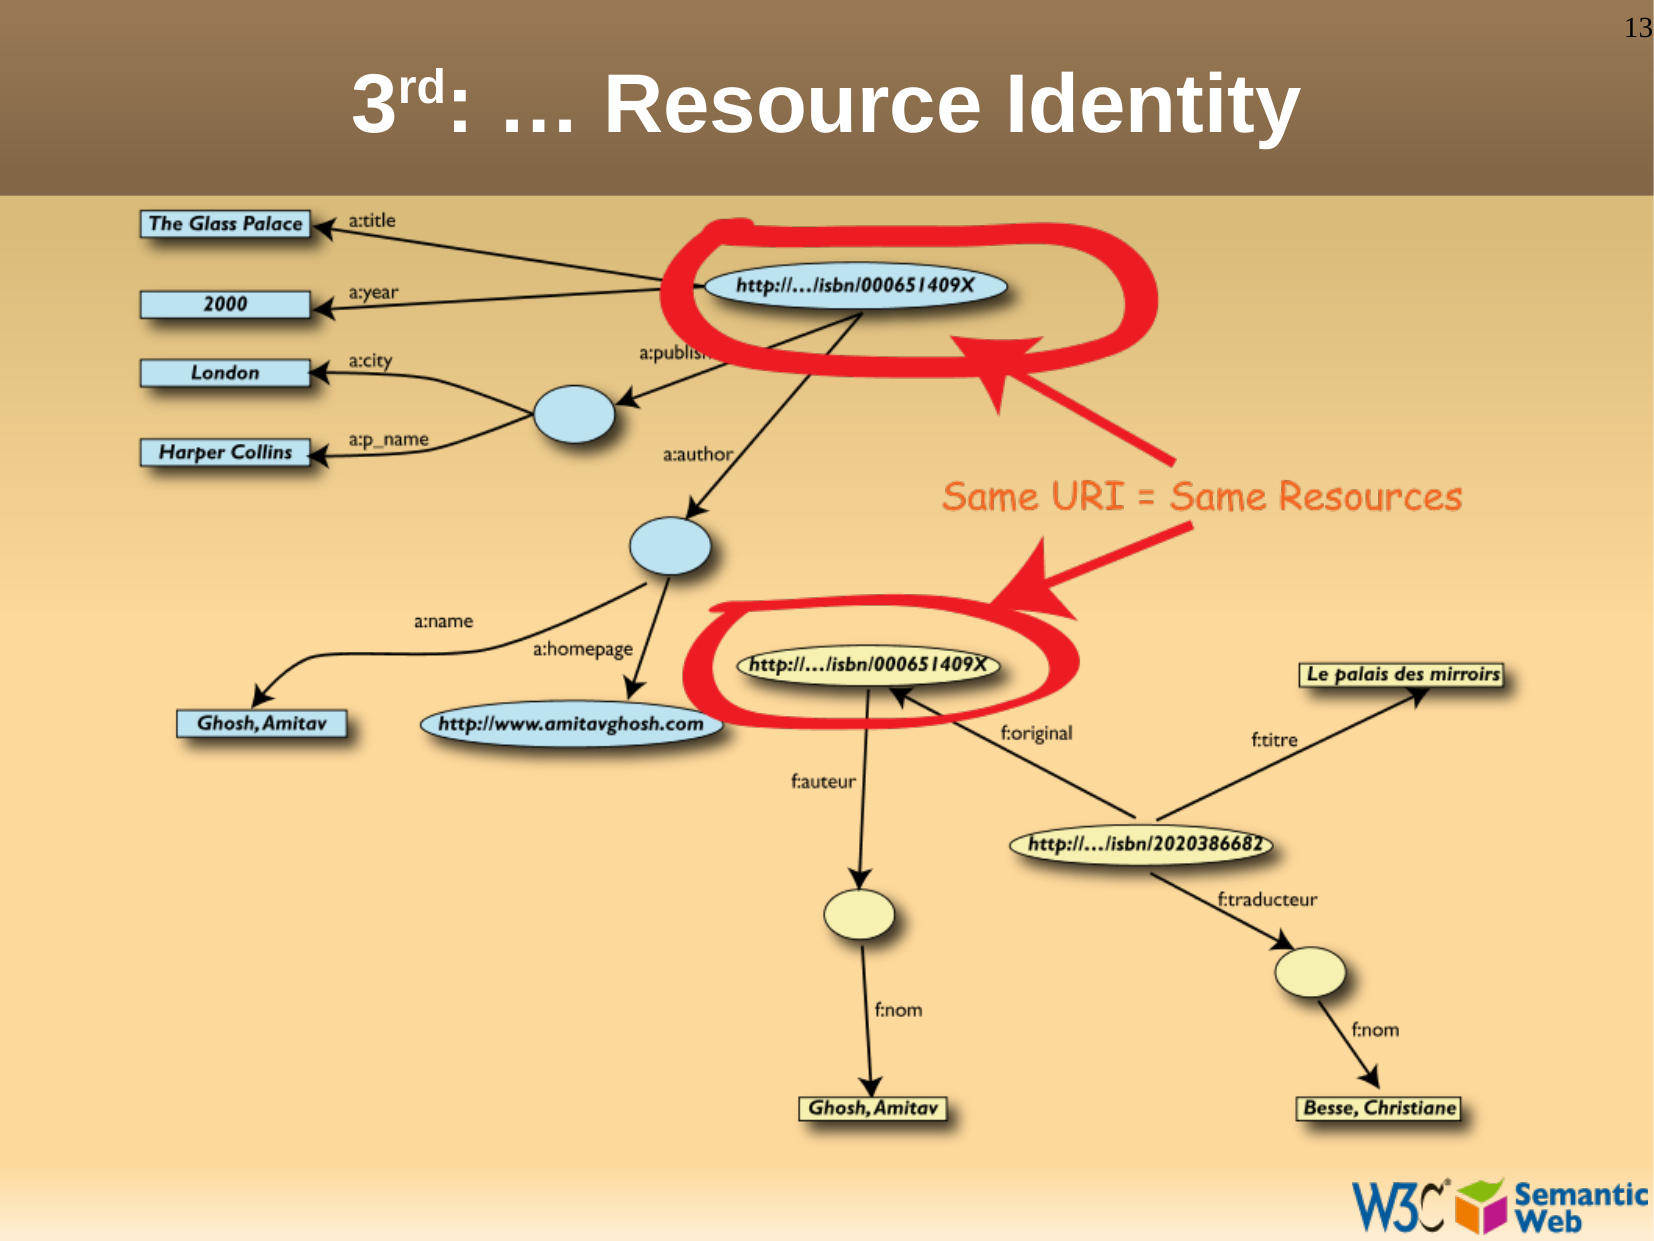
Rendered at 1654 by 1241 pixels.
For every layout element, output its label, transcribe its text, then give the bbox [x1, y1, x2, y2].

title 3rd: … Resource Identity [0, 0, 1654, 208]
picture [0, 199, 1654, 1241]
